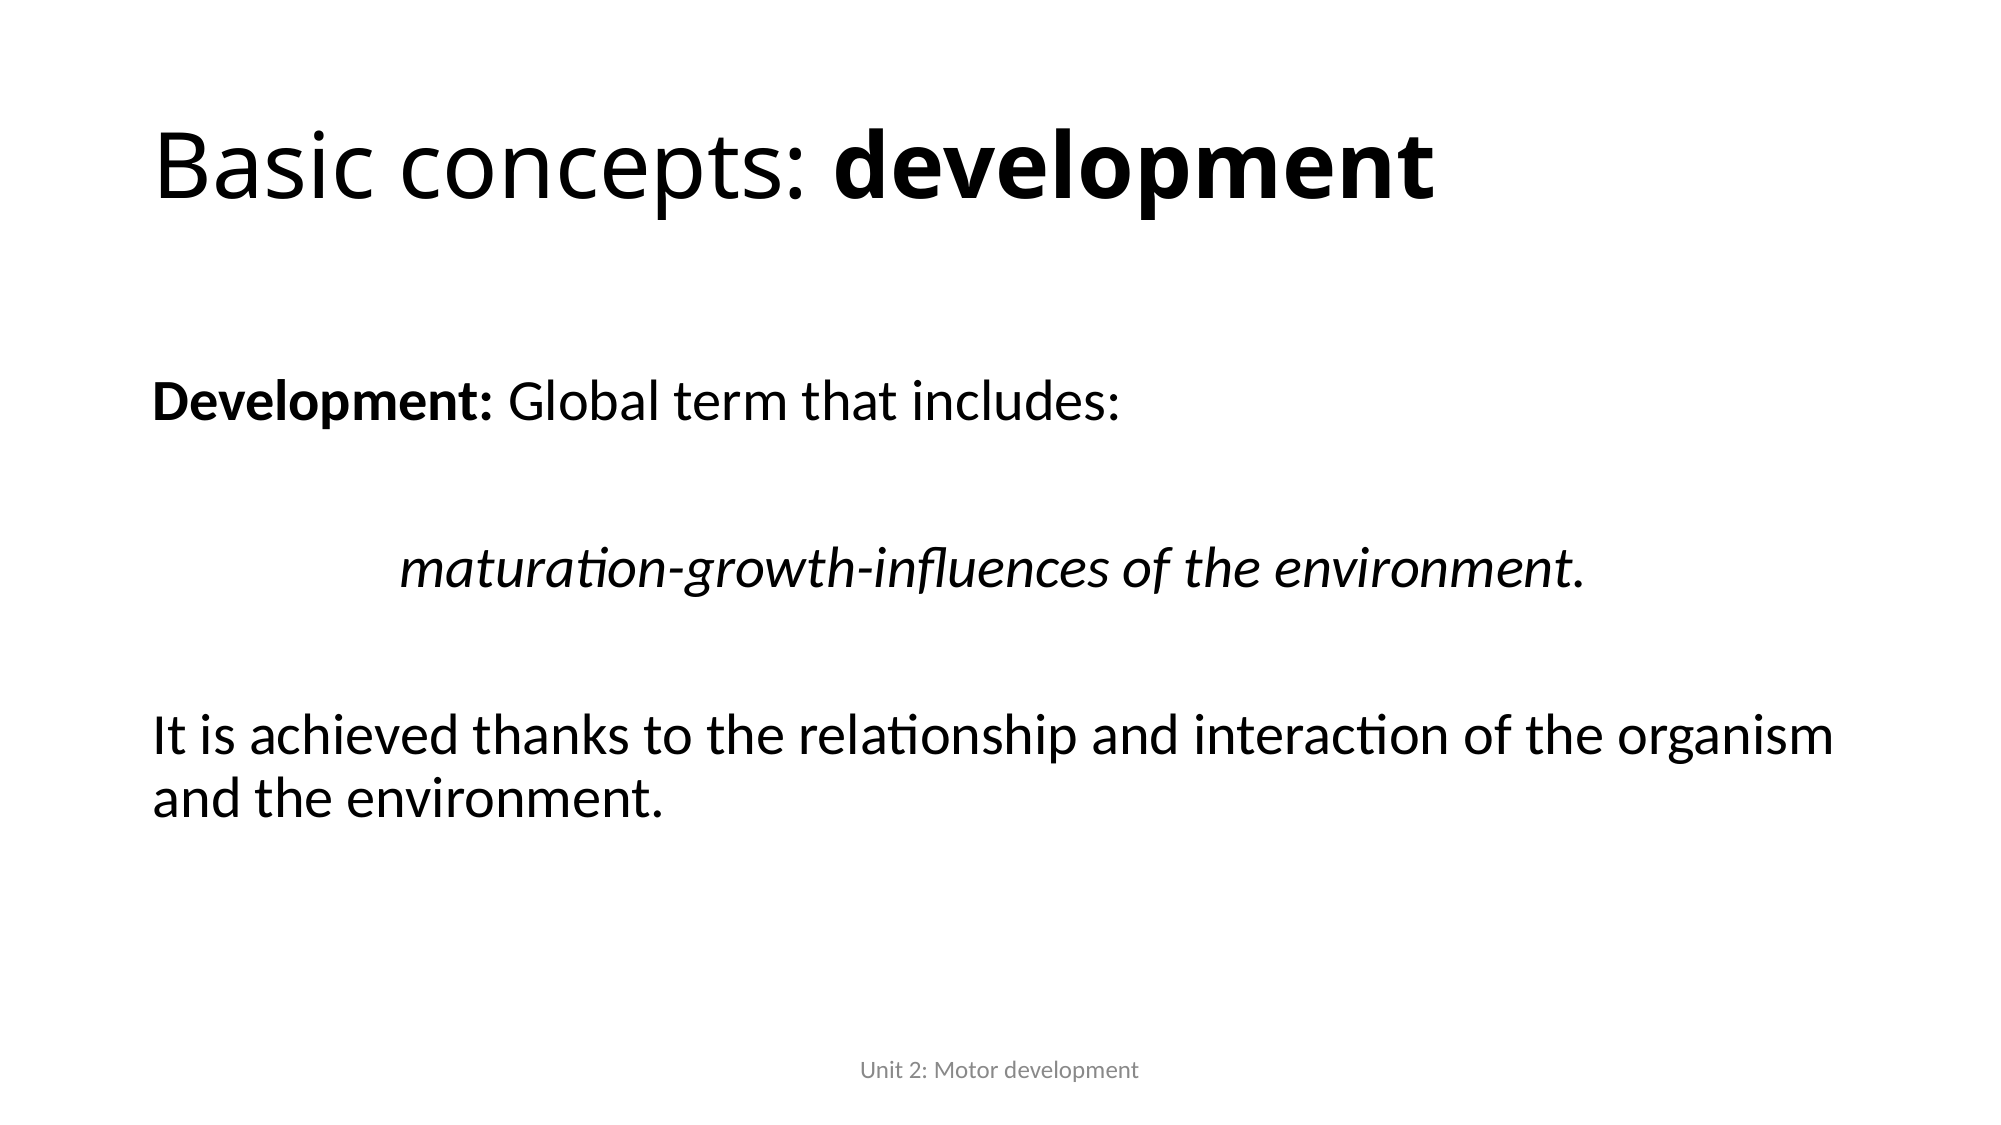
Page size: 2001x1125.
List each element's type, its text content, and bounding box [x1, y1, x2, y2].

title Basic concepts: development [137, 59, 1863, 278]
text_box Unit 2: Motor development [662, 1042, 1338, 1103]
list Development: Global term that includes: maturation-growth-influences of the environment. It is achieved thanks to the relationship and interaction of the organism and the environment. [137, 299, 1863, 1014]
